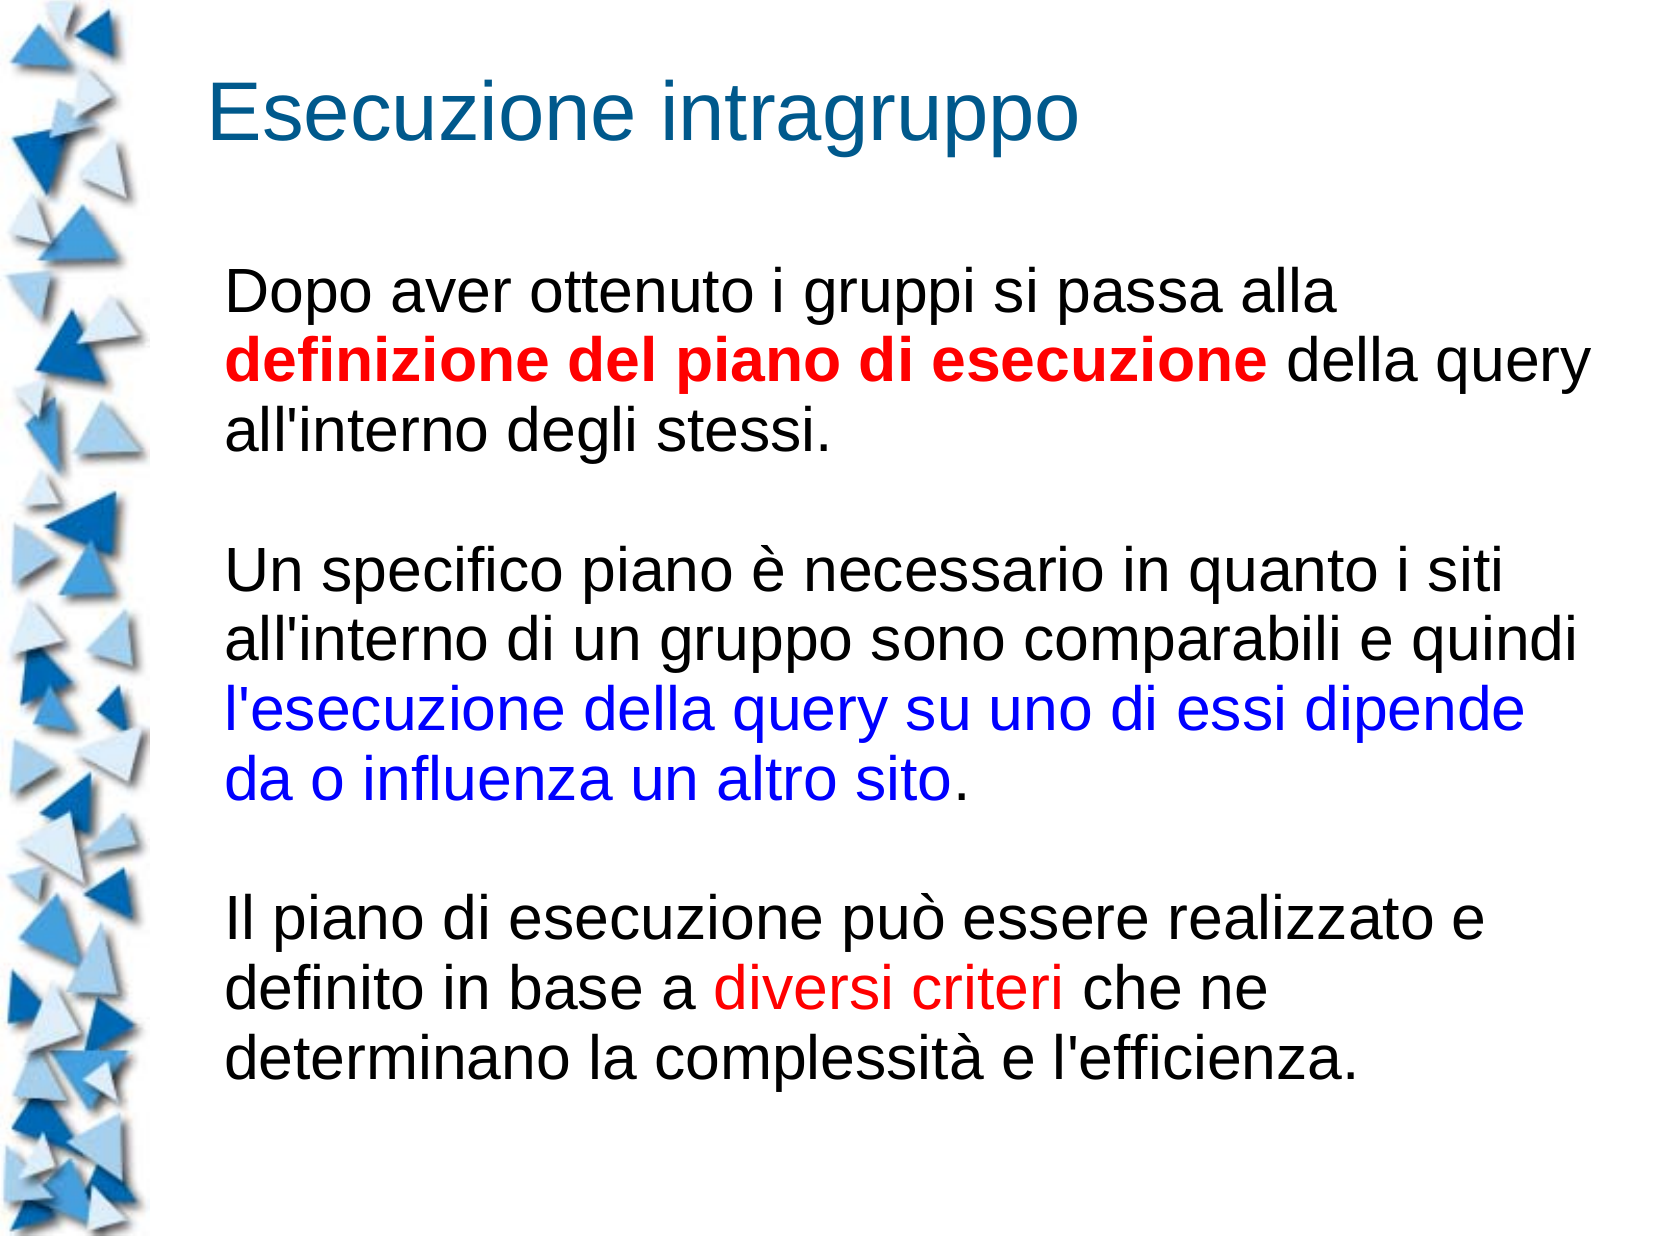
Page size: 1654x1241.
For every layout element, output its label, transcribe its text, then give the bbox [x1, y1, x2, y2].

picture [0, 0, 150, 1236]
subtitle Dopo aver ottenuto i gruppi si passa alla definizione del piano di esecuzione della query all'interno degli stessi. Un specifico piano è necessario in quanto i siti all'interno di un gruppo sono comparabili e quindi l'esecuzione della query su uno di essi dipende da o influenza un altro sito. Il piano di esecuzione può essere realizzato e definito in base a diversi criteri che ne determinano la complessità e l'efficienza. [224, 255, 1595, 1093]
title Esecuzione intragruppo [206, 29, 1619, 193]
